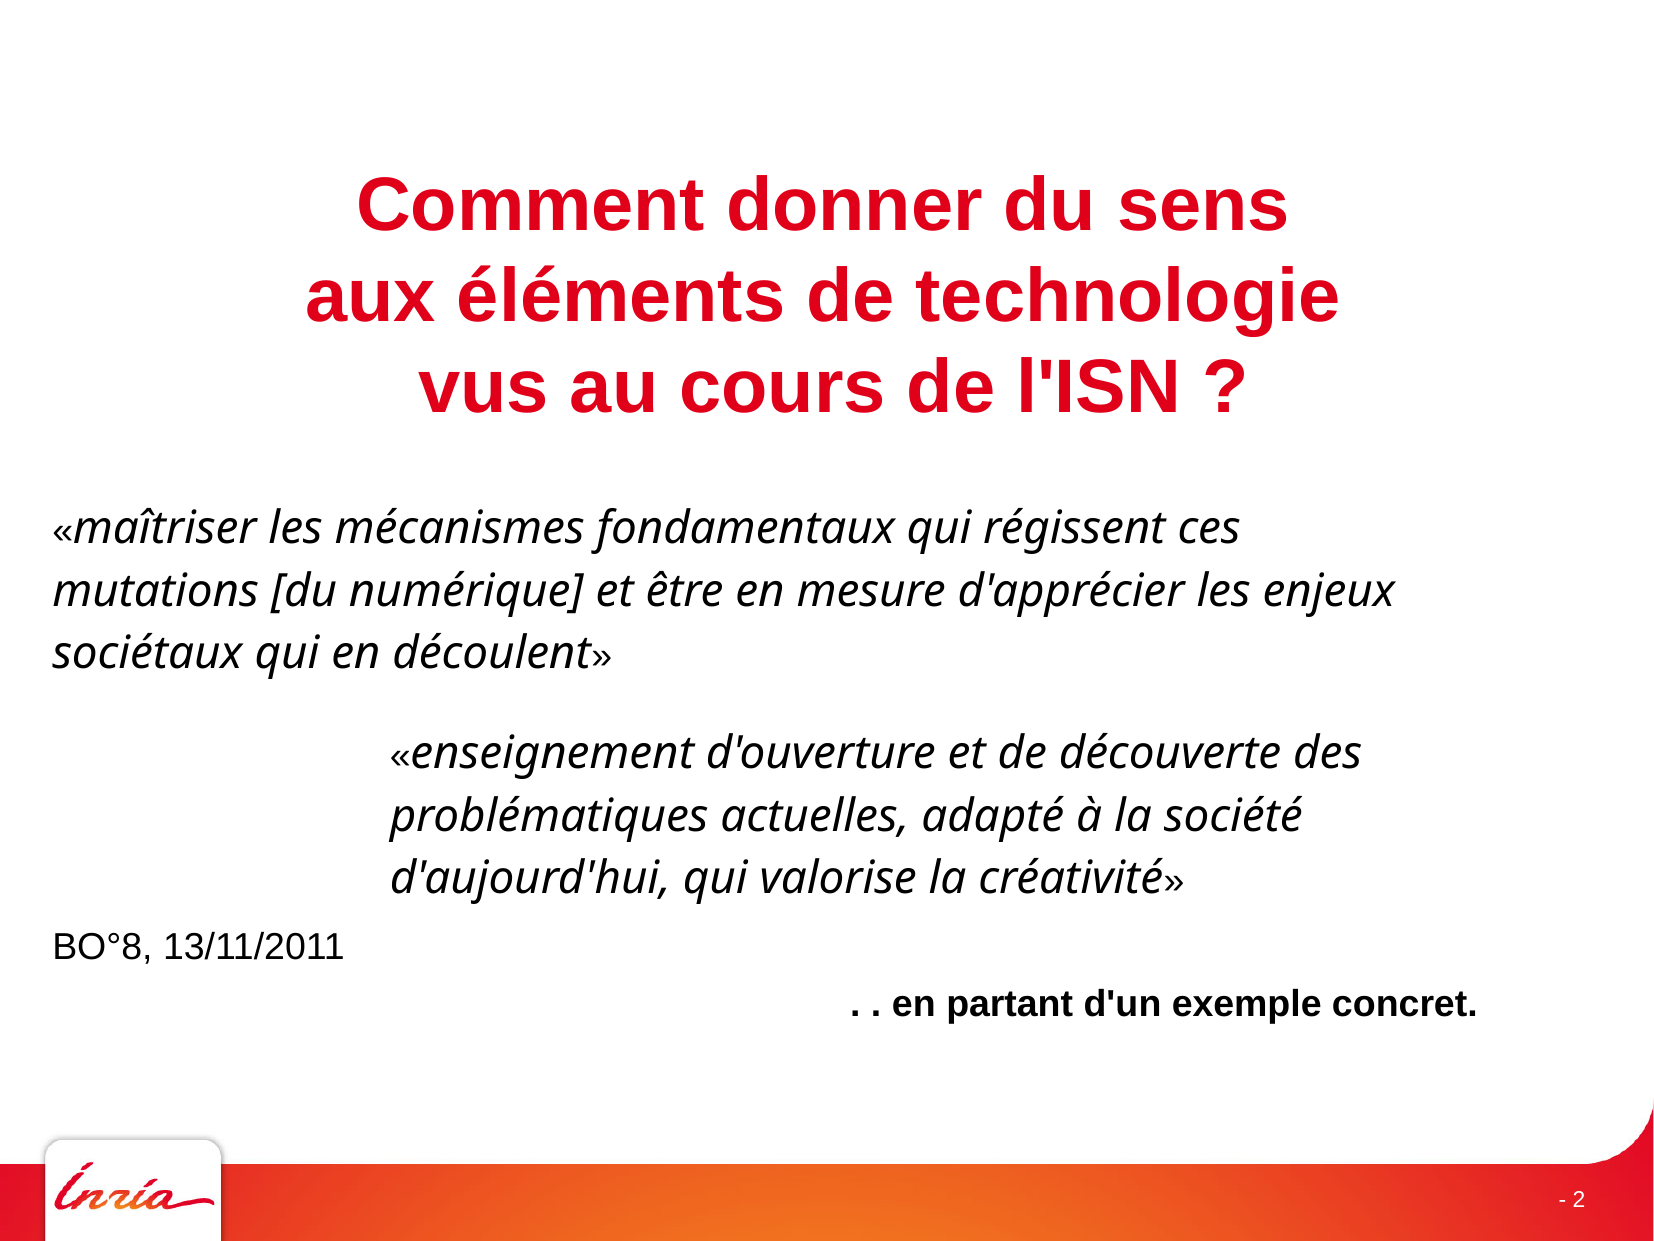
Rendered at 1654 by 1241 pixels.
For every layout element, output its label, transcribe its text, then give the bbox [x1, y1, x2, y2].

title Comment donner du sens aux éléments de technologie vus au cours de l'ISN ? [123, 110, 1544, 563]
text_box BO°8, 13/11/2011 [37, 918, 413, 976]
text_box «enseignement d'ouverture et de découverte des problématiques actuelles, adapté à la société d'aujourd'hui, qui valorise la créativité» [375, 712, 1538, 846]
text_box «maîtriser les mécanismes fondamentaux qui régissent ces mutations [du numérique] et être en mesure d'apprécier les enjeux sociétaux qui en découlent» [37, 487, 1426, 621]
slide_number - <number> [1558, 1173, 1654, 1223]
picture [0, 0, 1654, 1241]
text_box . . en partant d'un exemple concret. [825, 975, 1576, 1032]
